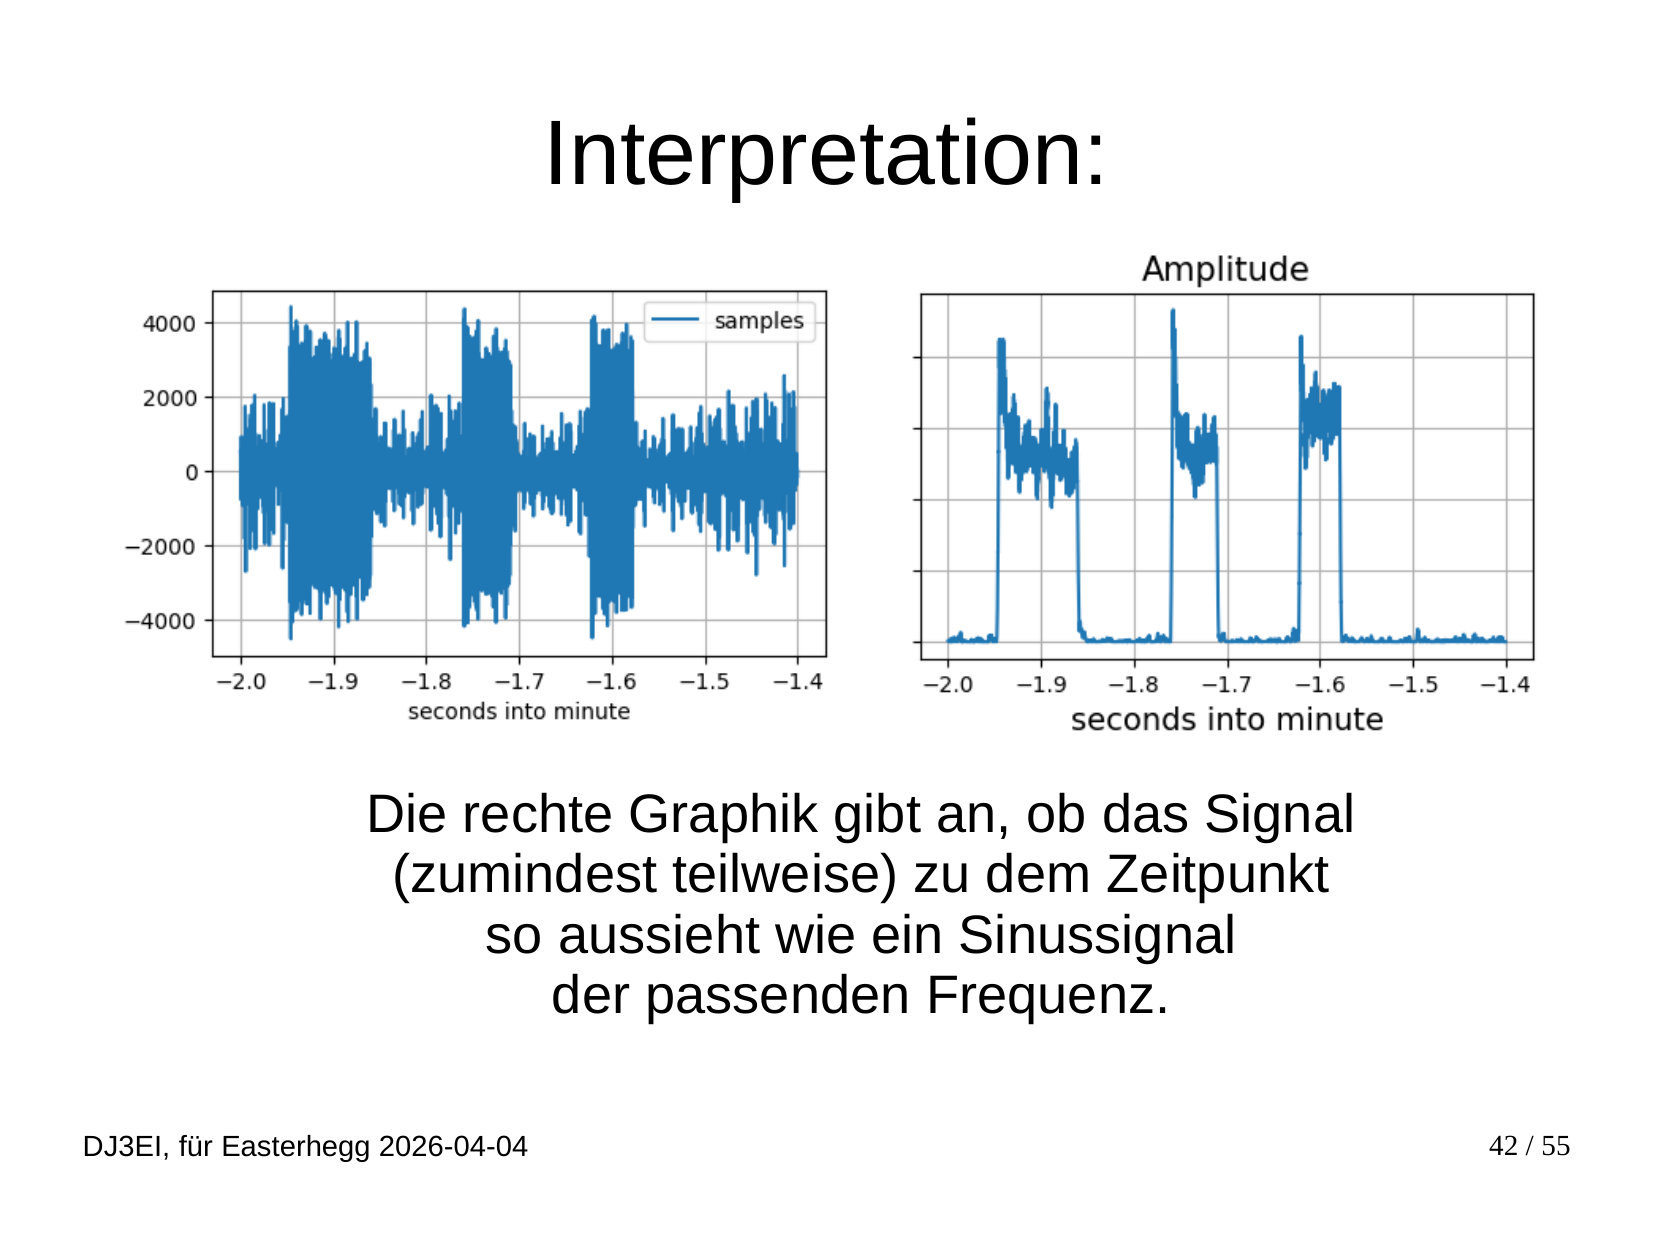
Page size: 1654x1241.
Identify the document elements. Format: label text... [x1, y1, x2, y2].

picture [108, 275, 840, 740]
picture [897, 240, 1549, 751]
text_box Die rechte Graphik gibt an, ob das Signal (zumindest teilweise) zu dem Zeitpunkt so aussieht wie ein Sinussignal der passenden Frequenz. [194, 775, 1529, 1113]
title Interpretation: [82, 49, 1571, 257]
